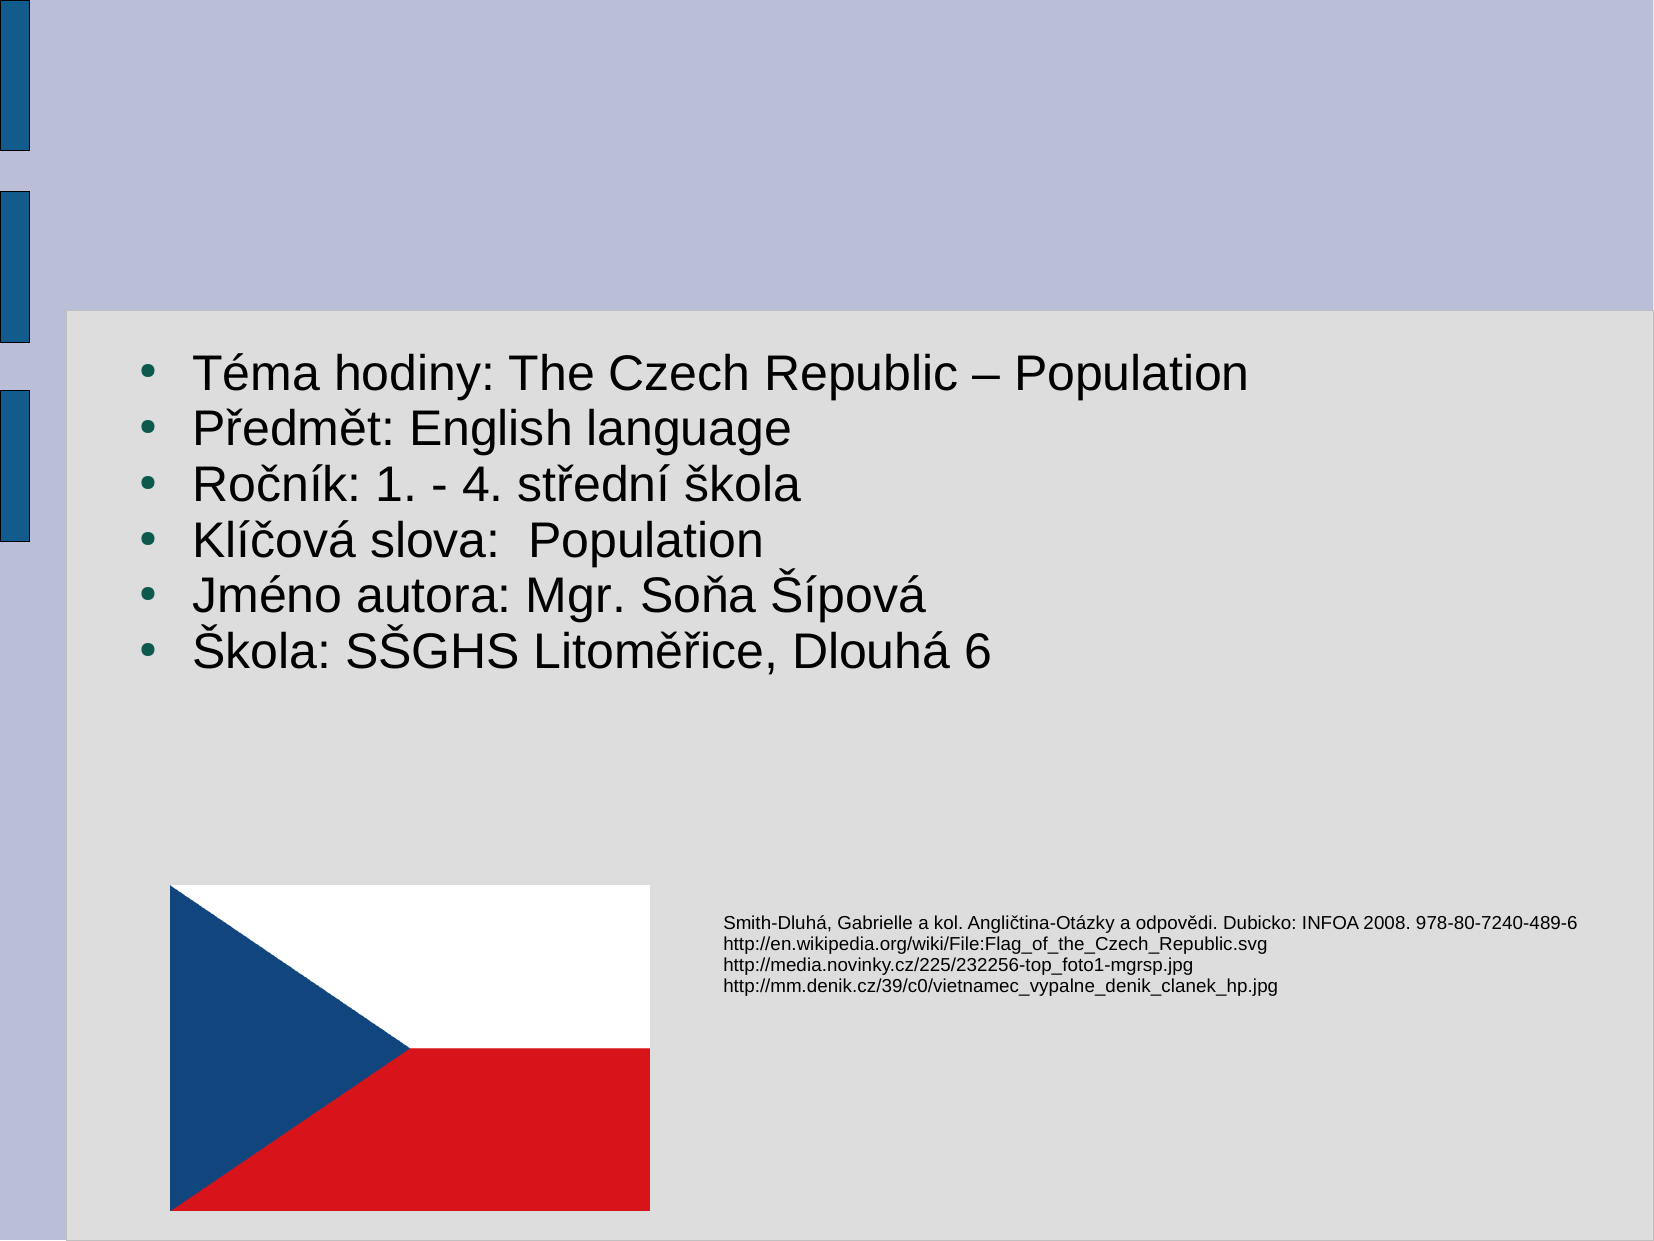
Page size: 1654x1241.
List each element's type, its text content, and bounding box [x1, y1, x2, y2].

picture [170, 885, 650, 1211]
text_box Smith-Dluhá, Gabrielle a kol. Angličtina-Otázky a odpovědi. Dubicko: INFOA 2008. 978-80-7240-489-6 http://en.wikipedia.org/wiki/File:Flag_of_the_Czech_Republic.svg http://media.novinky.cz/225/232256-top_foto1-mgrsp.jpg http://mm.denik.cz/39/c0/vietnamec_vypalne_denik_clanek_hp.jpg [708, 863, 1614, 1045]
list Téma hodiny: The Czech Republic – Population Předmět: English language Ročník: 1. - 4. střední škola Klíčová slova: Population Jméno autora: Mgr. Soňa Šípová Škola: SŠGHS Litoměřice, Dlouhá 6 [121, 344, 1534, 1127]
